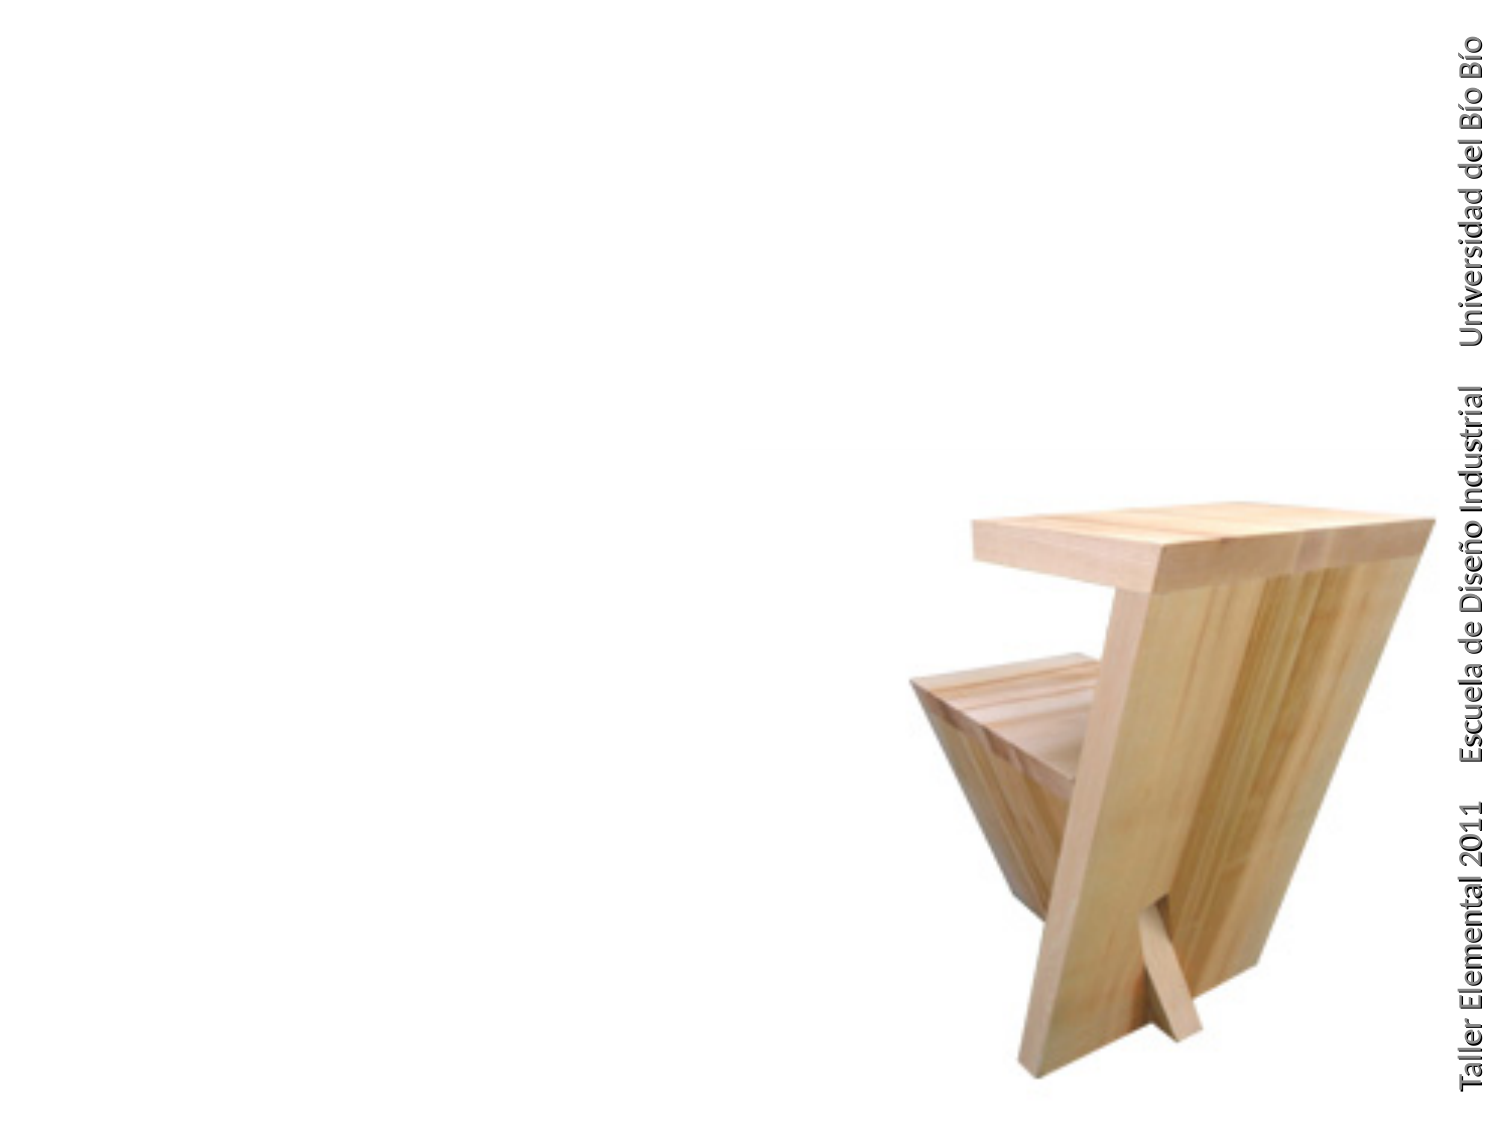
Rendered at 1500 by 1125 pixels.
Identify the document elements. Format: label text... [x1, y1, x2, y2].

picture [738, 448, 1500, 1125]
text_box Taller Elemental 2011 Escuela de Diseño Industrial Universidad del Bío Bío [1435, 0, 1500, 1106]
